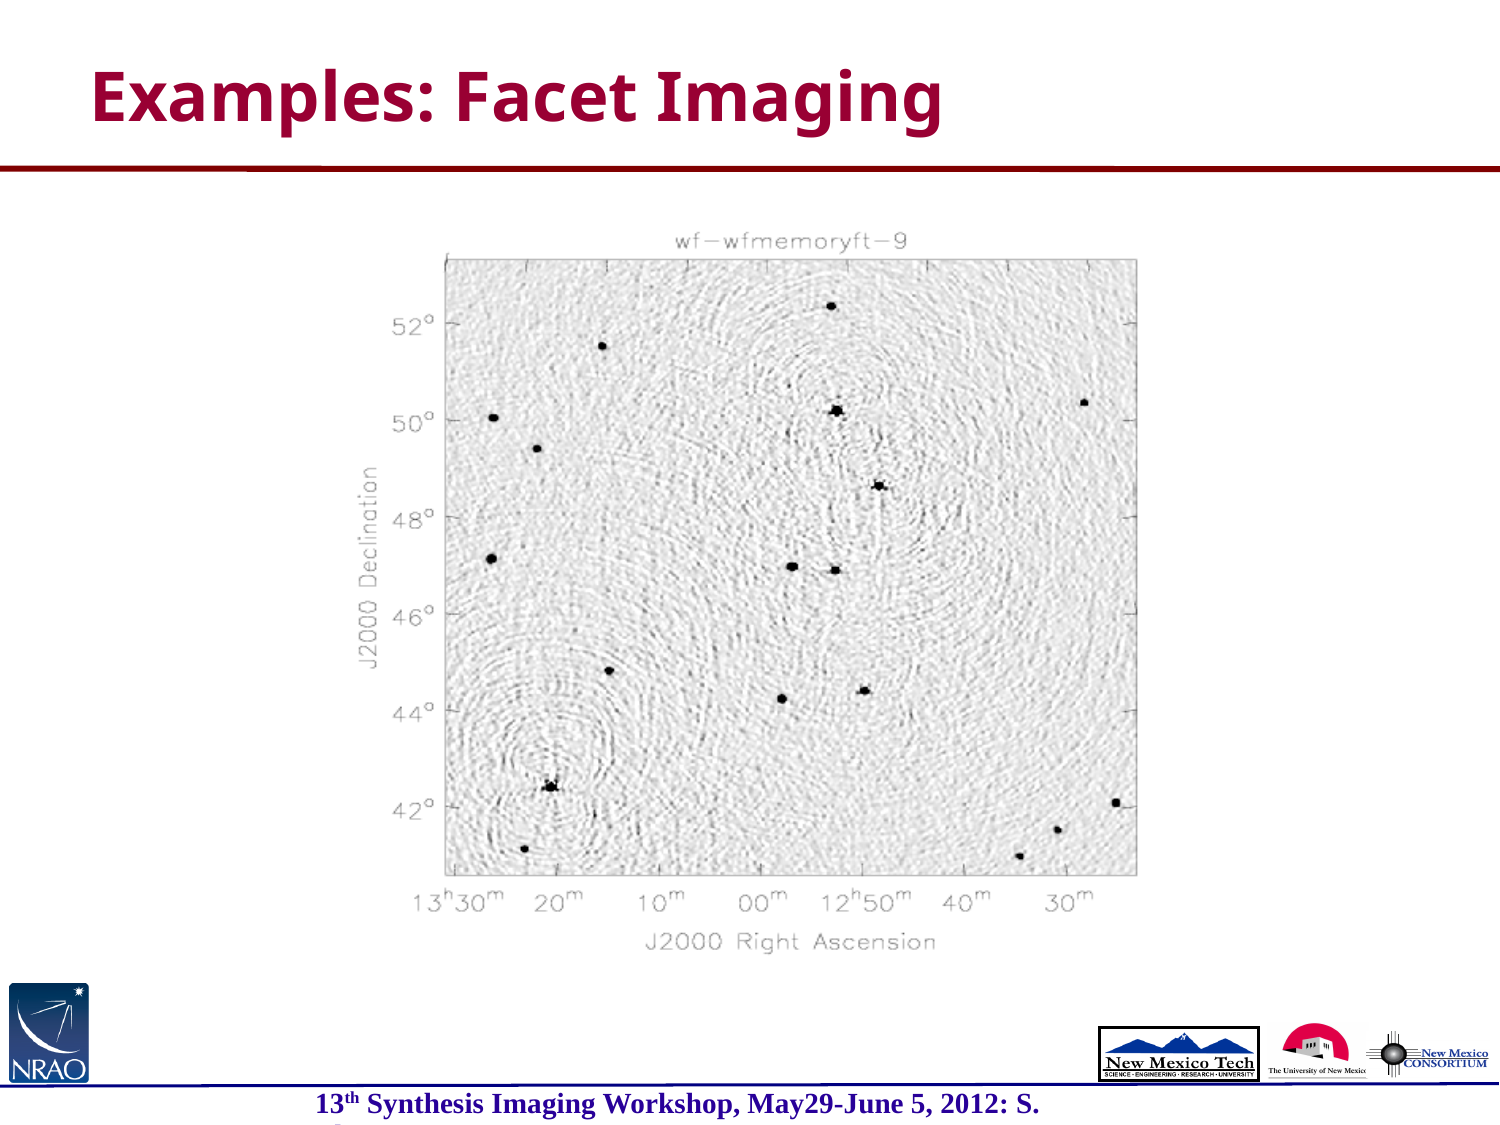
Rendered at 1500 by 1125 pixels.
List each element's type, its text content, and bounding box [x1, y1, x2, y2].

picture [0, 172, 1500, 1125]
title Examples: Facet Imaging [75, 33, 1426, 157]
picture [0, 0, 1500, 166]
picture [1101, 1029, 1257, 1079]
